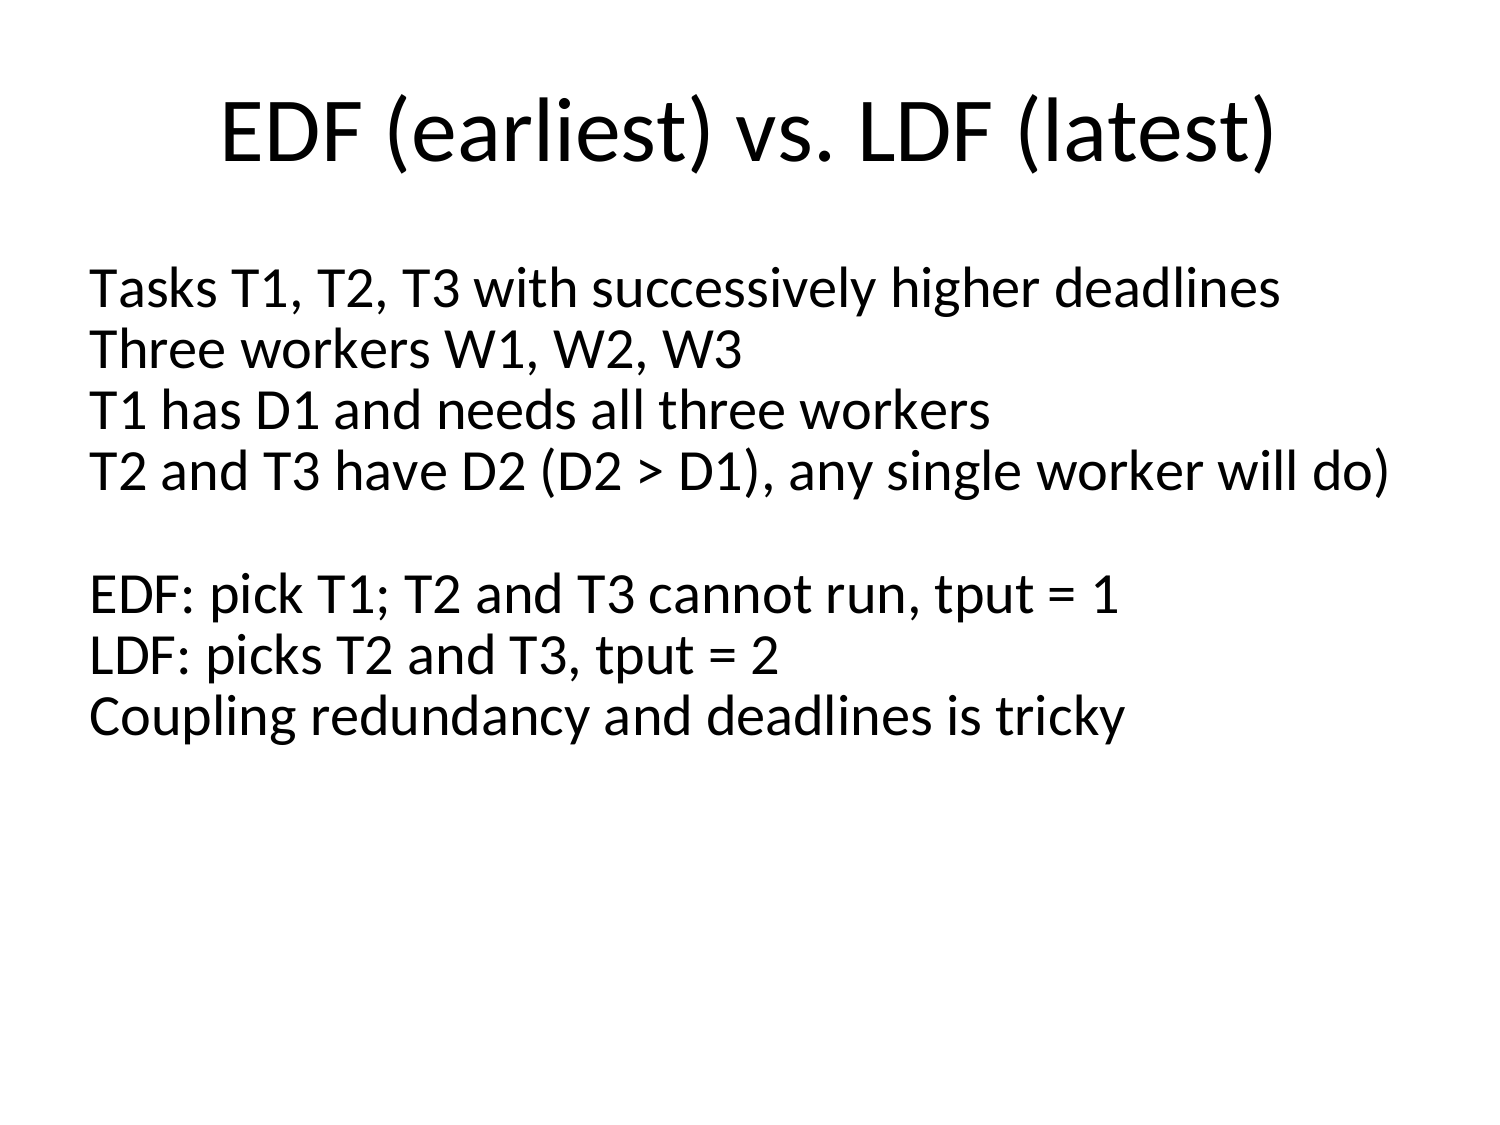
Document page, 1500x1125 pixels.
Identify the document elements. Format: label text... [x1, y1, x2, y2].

title EDF (earliest) vs. LDF (latest) [75, 45, 1426, 233]
list Tasks T1, T2, T3 with successively higher deadlines Three workers W1, W2, W3 T1 has D1 and needs all three workers T2 and T3 have D2 (D2 > D1), any single worker will do) EDF: pick T1; T2 and T3 cannot run, tput = 1 LDF: picks T2 and T3, tput = 2 Coupling redundancy and deadlines is tricky [75, 262, 1426, 1006]
